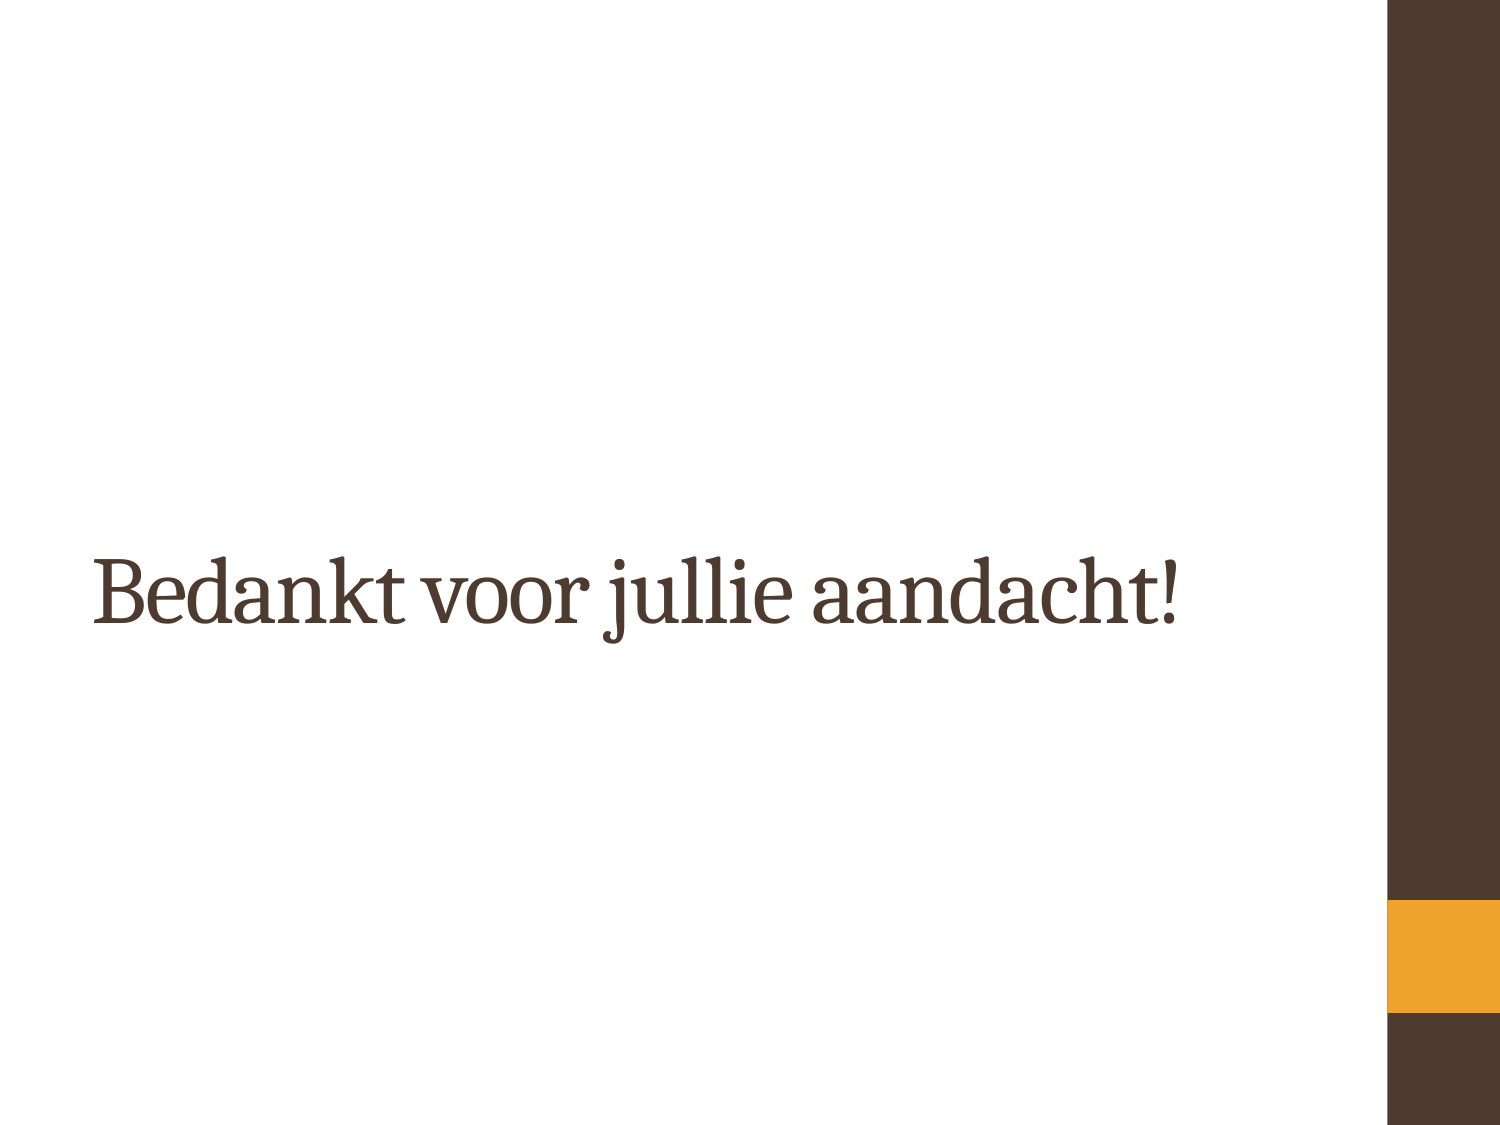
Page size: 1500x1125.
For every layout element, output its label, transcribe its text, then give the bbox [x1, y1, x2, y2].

title Bedankt voor jullie aandacht! [76, 491, 1327, 680]
